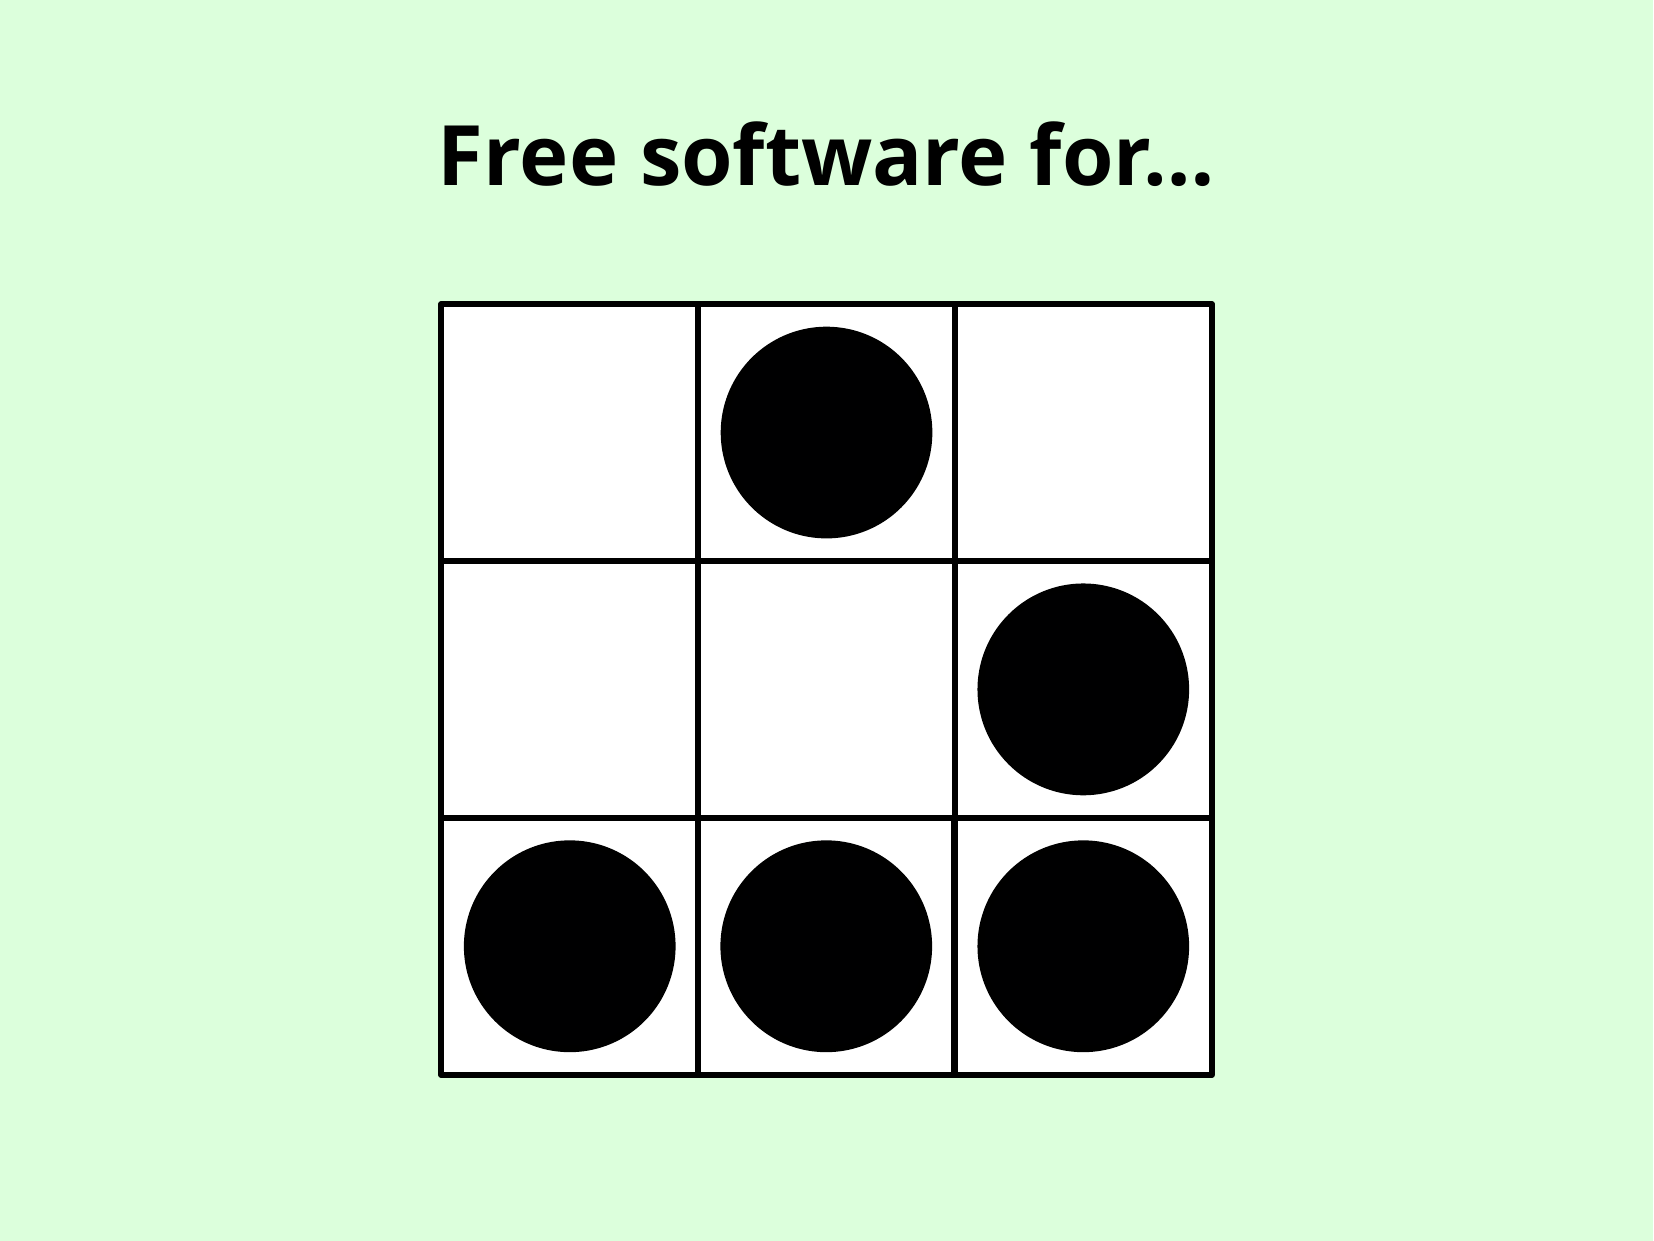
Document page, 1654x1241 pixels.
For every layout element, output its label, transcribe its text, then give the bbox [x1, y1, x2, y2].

title Free software for… [82, 49, 1571, 257]
text_box [441, 304, 1212, 1075]
